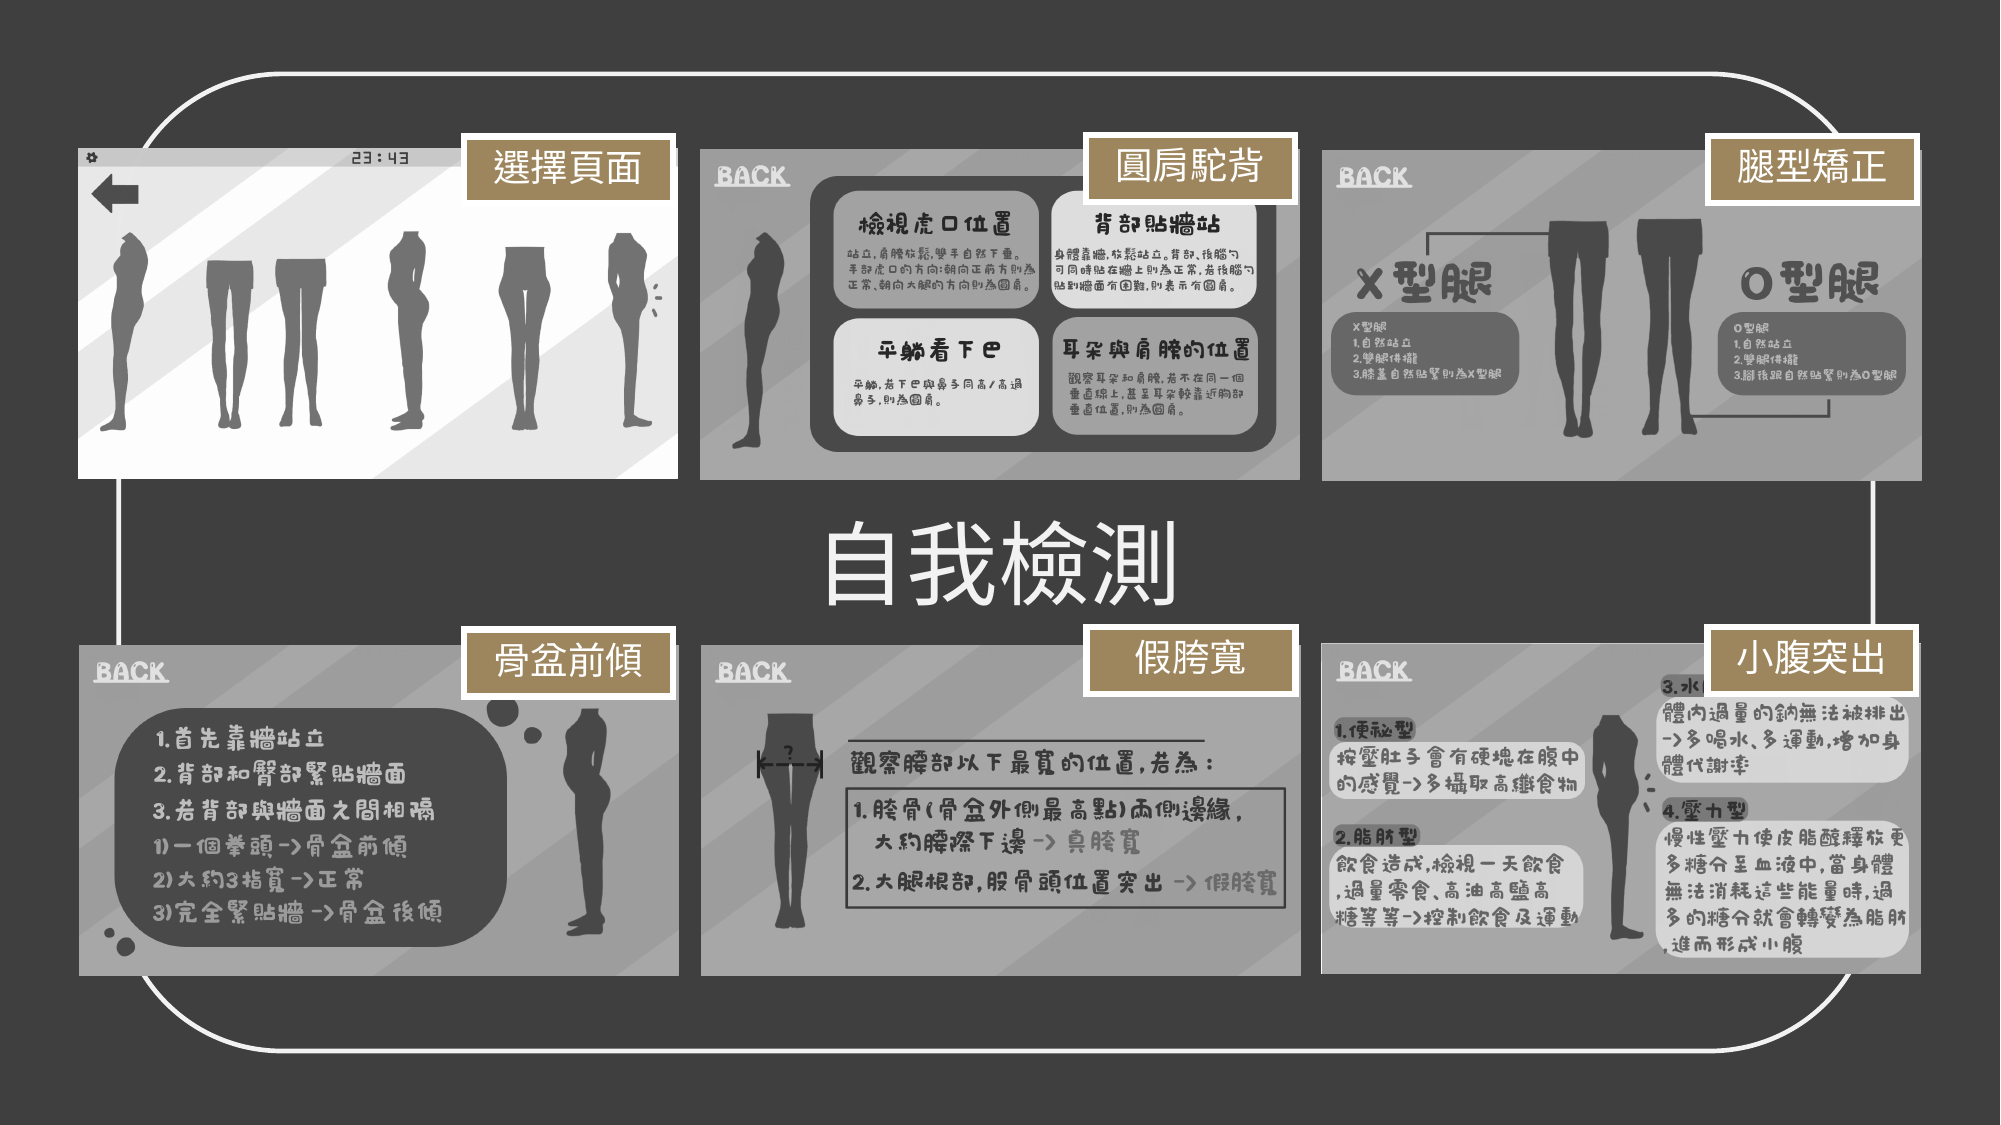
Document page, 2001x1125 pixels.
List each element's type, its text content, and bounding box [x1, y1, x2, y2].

text_box 選擇頁面 [463, 136, 673, 204]
text_box 假胯寬 [1086, 626, 1296, 694]
picture [701, 645, 1301, 976]
text_box 小腹突出 [1707, 626, 1917, 694]
picture [1321, 643, 1921, 974]
picture [78, 148, 678, 479]
text_box 圓肩駝背 [1086, 134, 1295, 202]
picture [79, 645, 679, 976]
picture [700, 149, 1300, 480]
text_box 腿型矯正 [1708, 135, 1918, 203]
text_box 自我檢測 [799, 499, 1201, 626]
text_box 骨盆前傾 [463, 629, 673, 697]
picture [1322, 150, 1922, 481]
